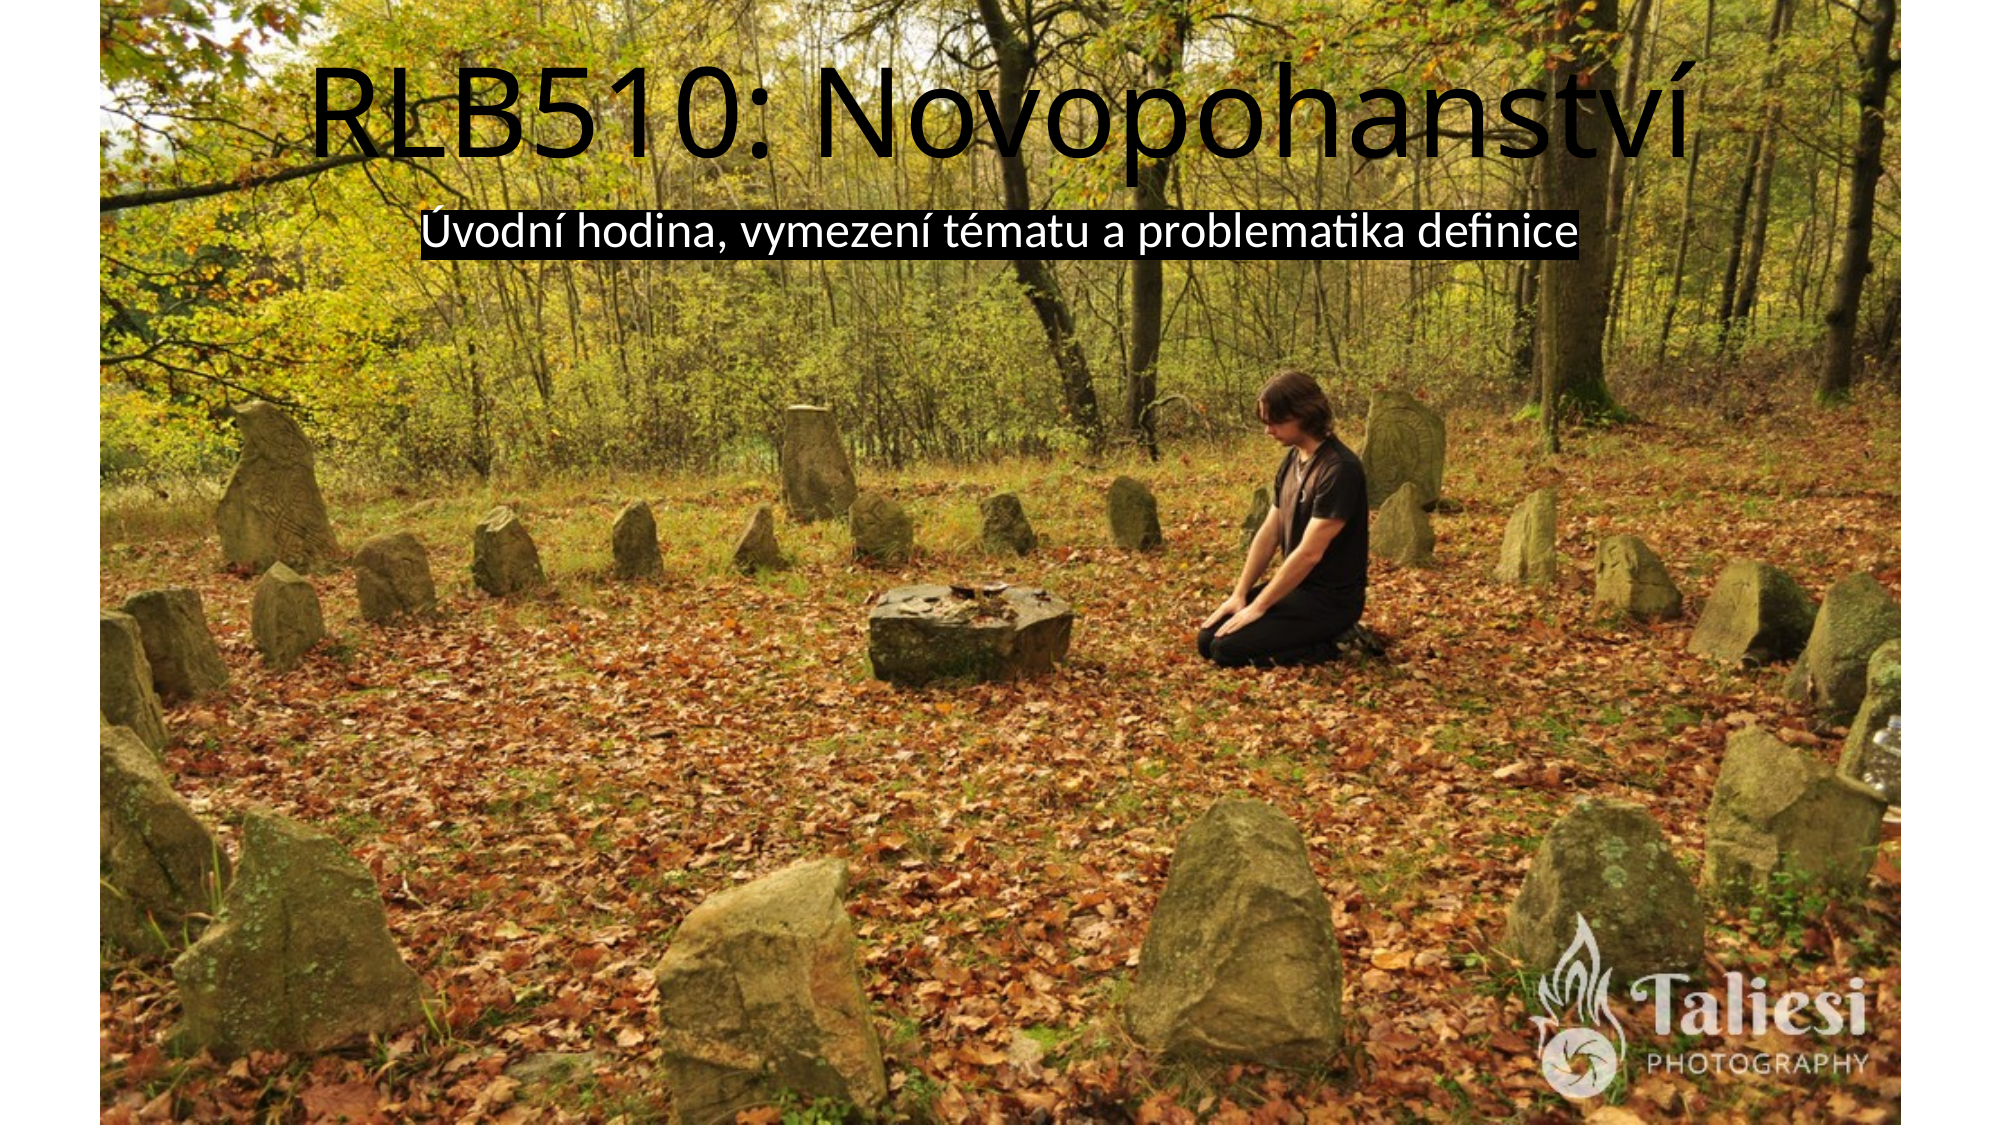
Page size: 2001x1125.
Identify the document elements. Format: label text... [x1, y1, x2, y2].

subtitle Úvodní hodina, vymezení tématu a problematika definice [249, 190, 1751, 275]
title RLB510: Novopohanství [249, 0, 1751, 190]
picture [100, 0, 1901, 1125]
